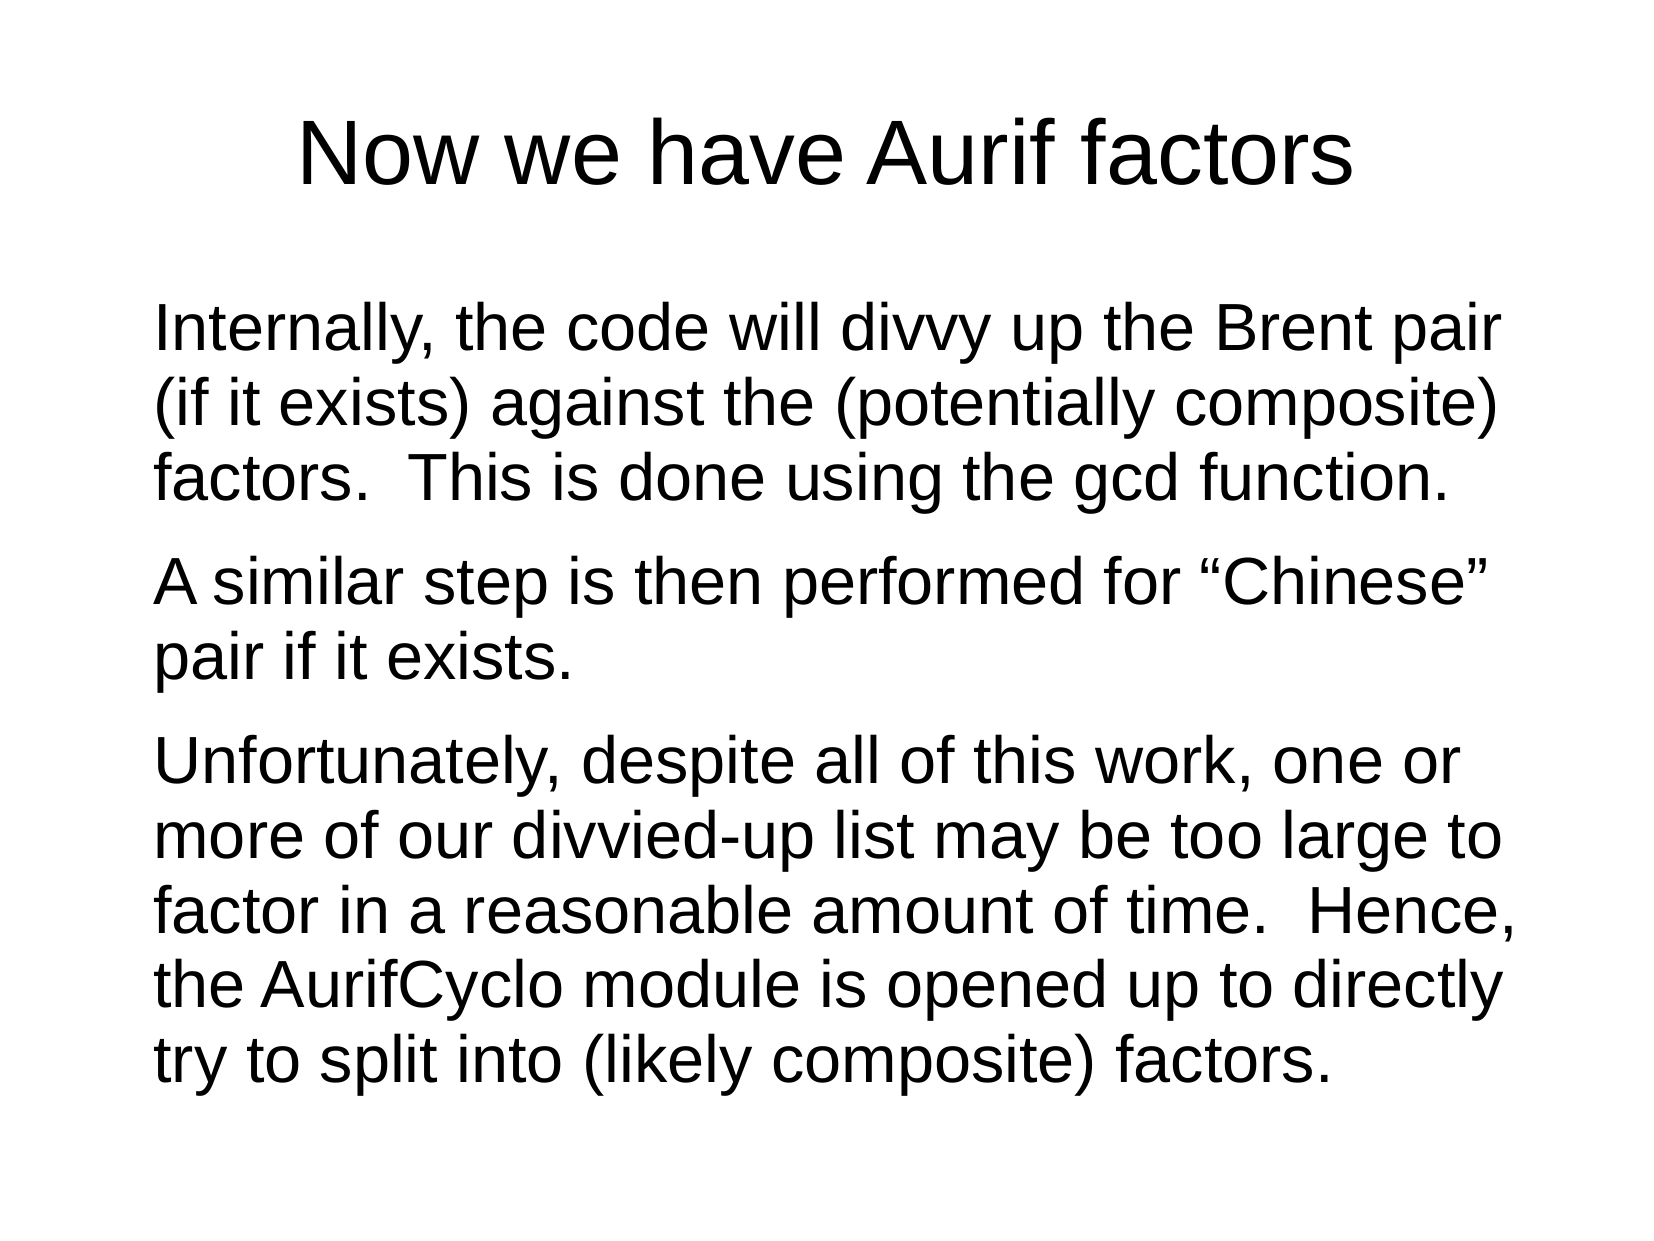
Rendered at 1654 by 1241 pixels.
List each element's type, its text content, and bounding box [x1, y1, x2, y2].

list Internally, the code will divvy up the Brent pair (if it exists) against the (potentially composite) factors. This is done using the gcd function. A similar step is then performed for “Chinese” pair if it exists. Unfortunately, despite all of this work, one or more of our divvied-up list may be too large to factor in a reasonable amount of time. Hence, the AurifCyclo module is opened up to directly try to split into (likely composite) factors. [82, 290, 1571, 1010]
title Now we have Aurif factors [82, 49, 1571, 257]
